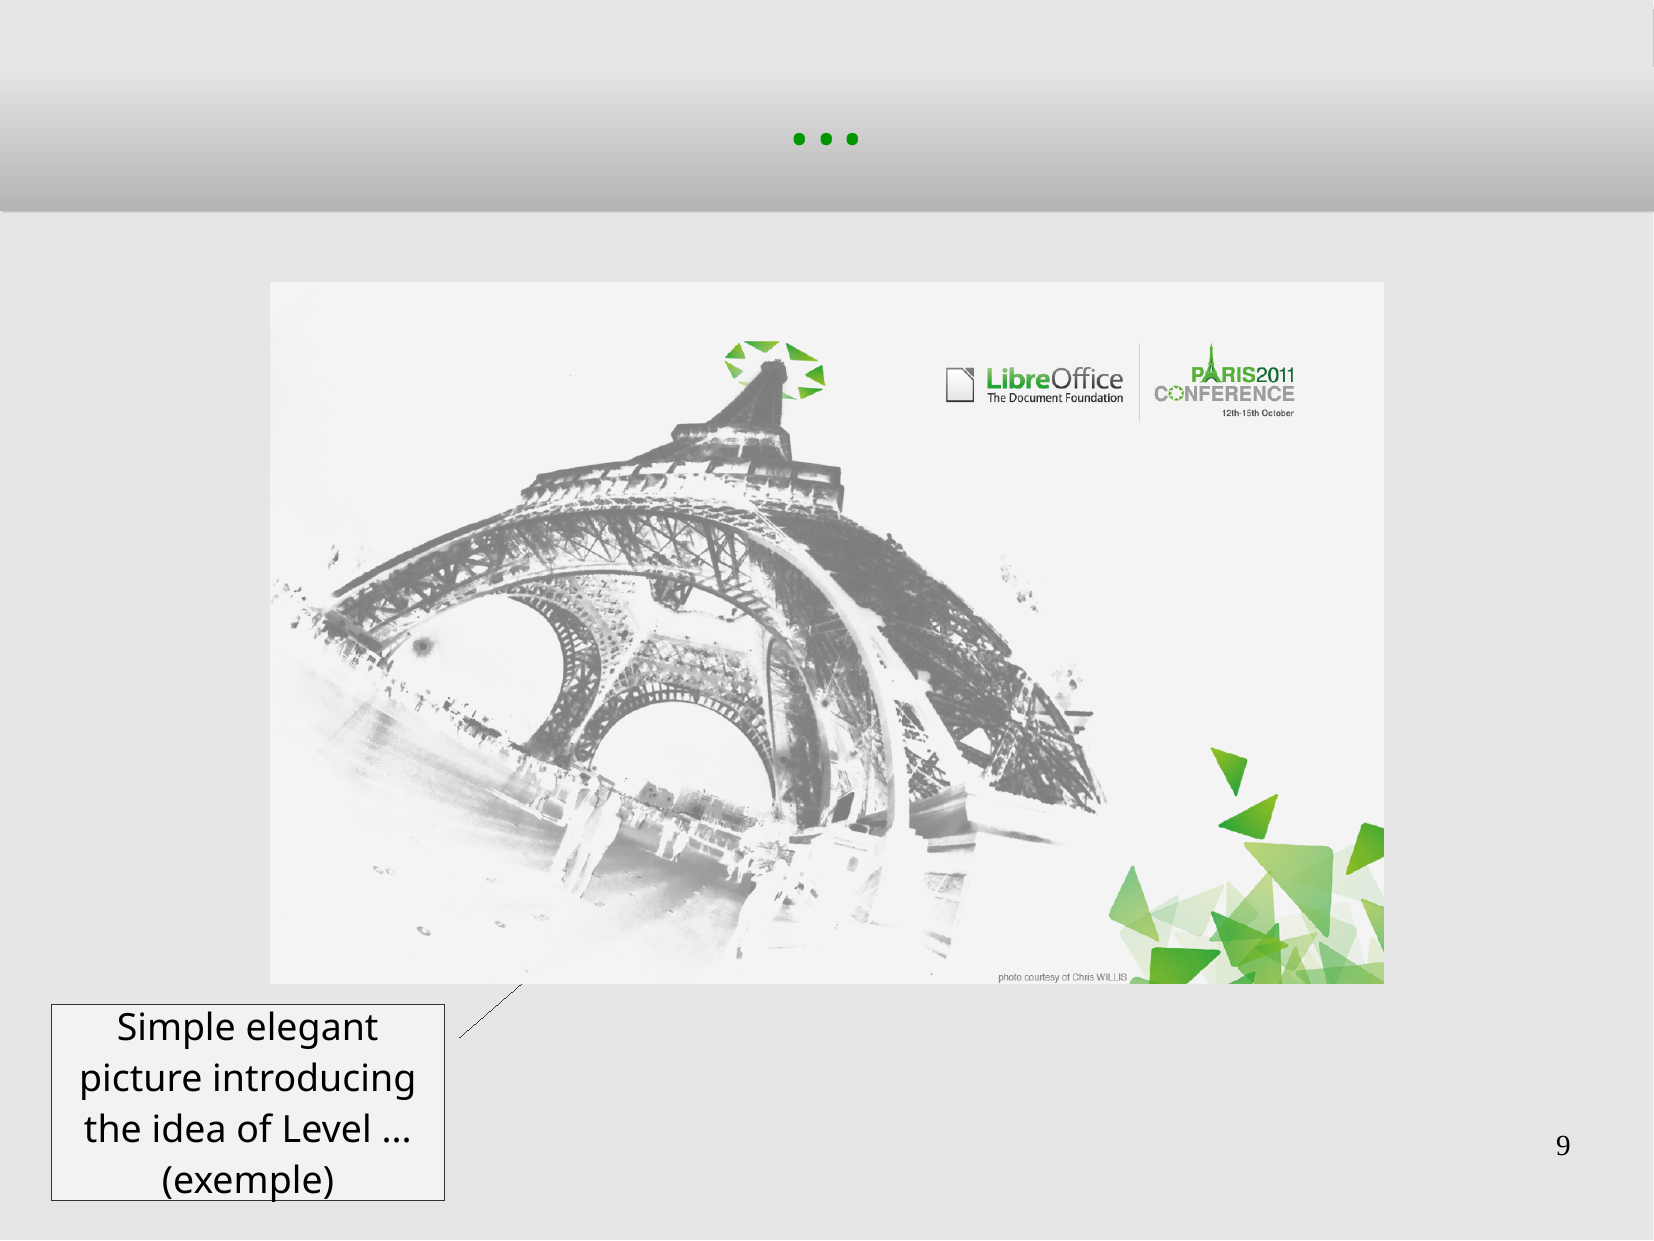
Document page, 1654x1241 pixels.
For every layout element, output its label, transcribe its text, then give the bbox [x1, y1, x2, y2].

text_box ... [0, 6, 1654, 211]
picture [270, 282, 1384, 984]
text_box Simple elegant picture introducing the idea of Level ... (exemple) [51, 1005, 445, 1201]
